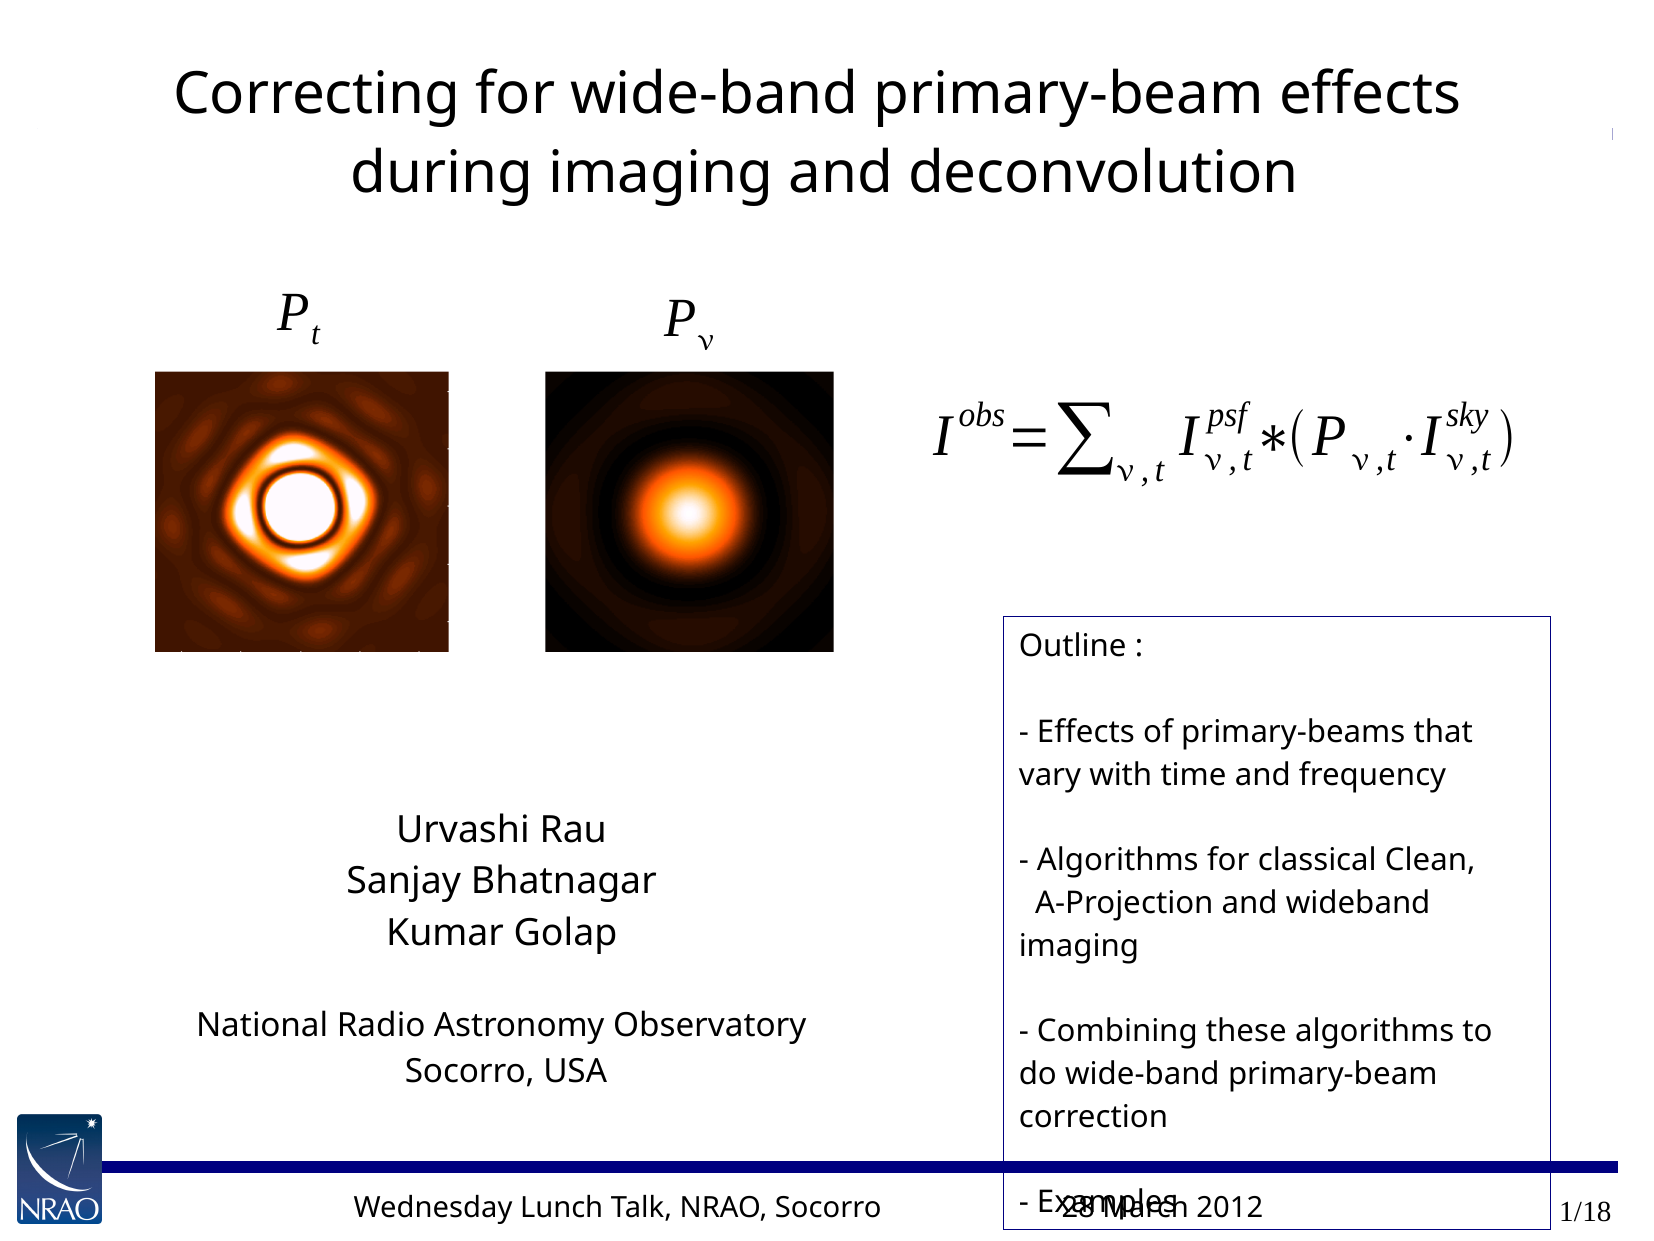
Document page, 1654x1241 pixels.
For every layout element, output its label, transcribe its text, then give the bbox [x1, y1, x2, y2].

picture [546, 372, 833, 652]
text_box Urvashi Rau Sanjay Bhatnagar Kumar Golap National Radio Astronomy Observatory Socorro, USA [181, 795, 851, 1109]
text_box [57, 281, 932, 791]
text_box Outline : - Effects of primary-beams that vary with time and frequency - Algorithms for classical Clean, A-Projection and wideband imaging - Combining these algorithms to do wide-band primary-beam correction - Examples [1003, 616, 1551, 1087]
picture [17, 1114, 102, 1224]
title Correcting for wide-band primary-beam effects during imaging and deconvolution [37, 27, 1613, 234]
chart [647, 287, 729, 357]
chart [261, 281, 333, 352]
picture [155, 372, 448, 652]
chart [927, 396, 1528, 490]
